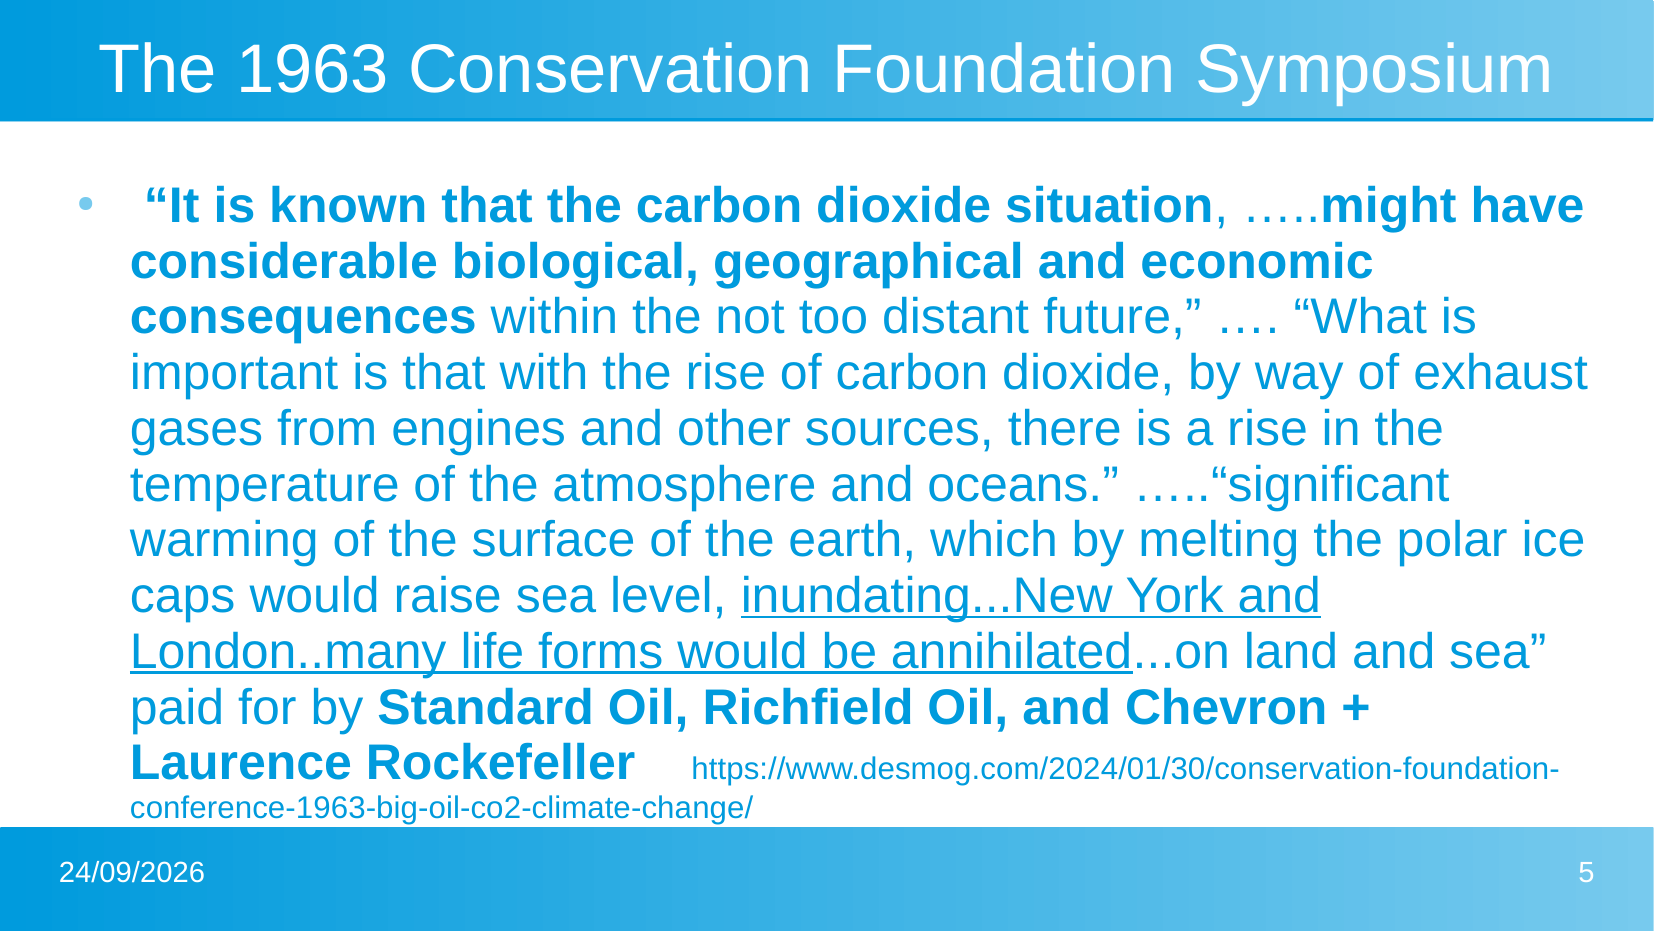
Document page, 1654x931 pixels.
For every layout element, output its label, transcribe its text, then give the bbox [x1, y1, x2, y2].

list “It is known that the carbon dioxide situation, …..might have considerable biological, geographical and economic consequences within the not too distant future,” …. “What is important is that with the rise of carbon dioxide, by way of exhaust gases from engines and other sources, there is a rise in the temperature of the atmosphere and oceans.” …..“significant warming of the surface of the earth, which by melting the polar ice caps would raise sea level, inundating...New York and London..many life forms would be annihilated...on land and sea” paid for by Standard Oil, Richfield Oil, and Chevron + Laurence Rockefeller https://www.desmog.com/2024/01/30/conservation-foundation-conference-1963-big-oil-co2-climate-change/ [59, 177, 1595, 768]
title The 1963 Conservation Foundation Symposium [59, 29, 1595, 108]
